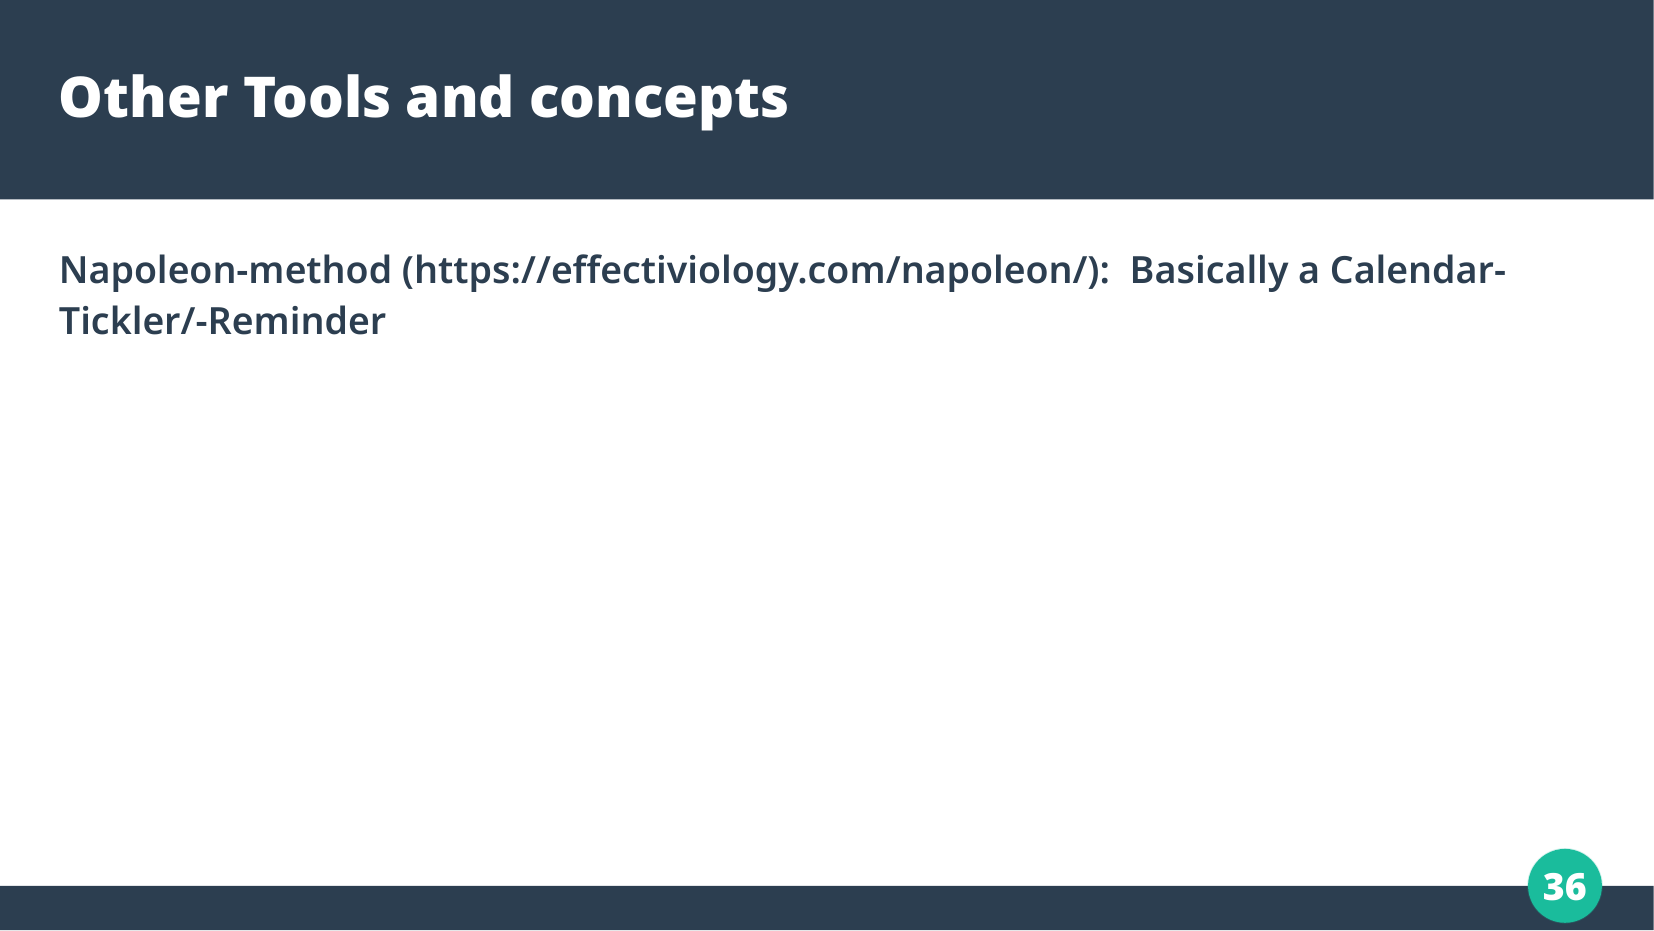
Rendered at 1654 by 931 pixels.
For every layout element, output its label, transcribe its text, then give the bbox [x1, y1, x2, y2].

title Other Tools and concepts [59, 37, 1595, 155]
list Napoleon-method (https://effectiviology.com/napoleon/): Basically a Calendar-Tickler/-Reminder [59, 243, 1595, 864]
